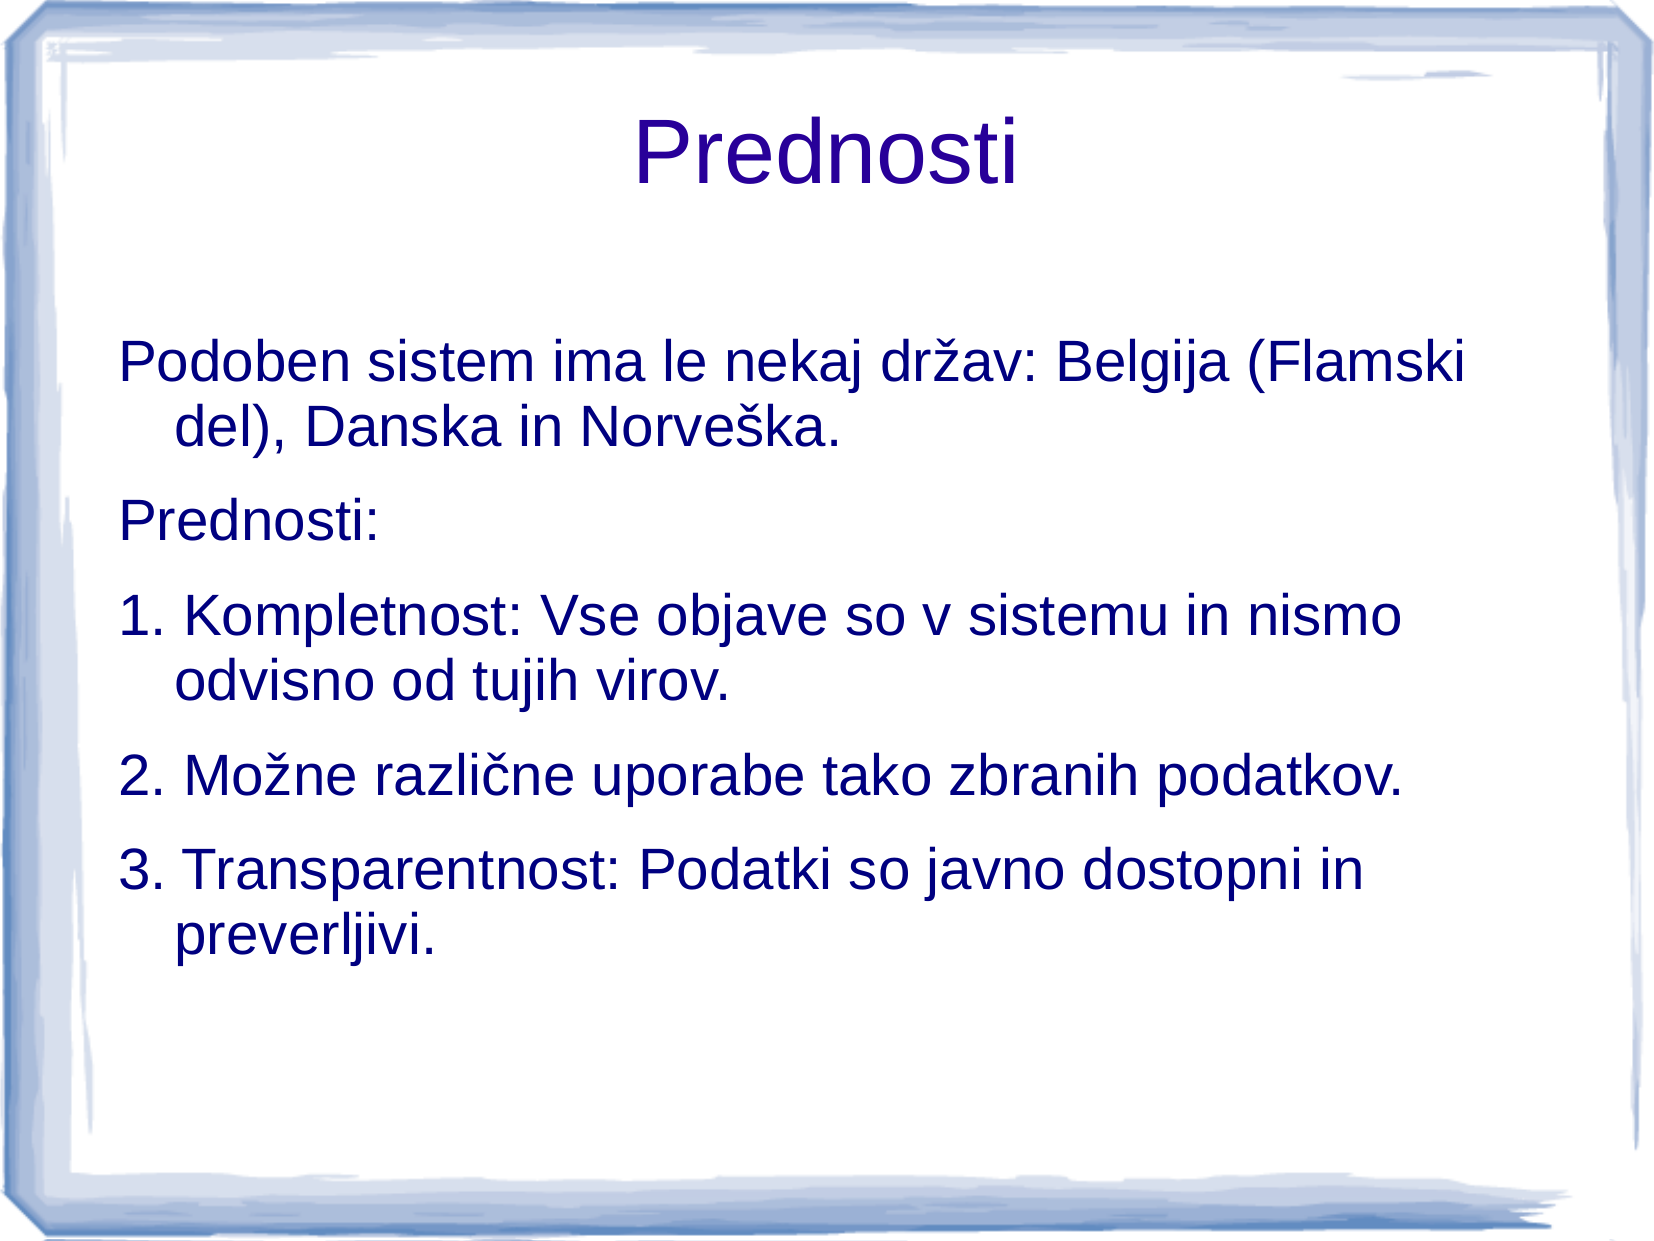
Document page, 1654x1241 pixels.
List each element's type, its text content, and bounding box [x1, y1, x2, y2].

list Podoben sistem ima le nekaj držav: Belgija (Flamski del), Danska in Norveška. Prednosti: 1. Kompletnost: Vse objave so v sistemu in nismo odvisno od tujih virov. 2. Možne različne uporabe tako zbranih podatkov. 3. Transparentnost: Podatki so javno dostopni in preverljivi. [118, 324, 1571, 1004]
title Prednosti [82, 49, 1571, 257]
picture [0, 0, 1654, 1241]
